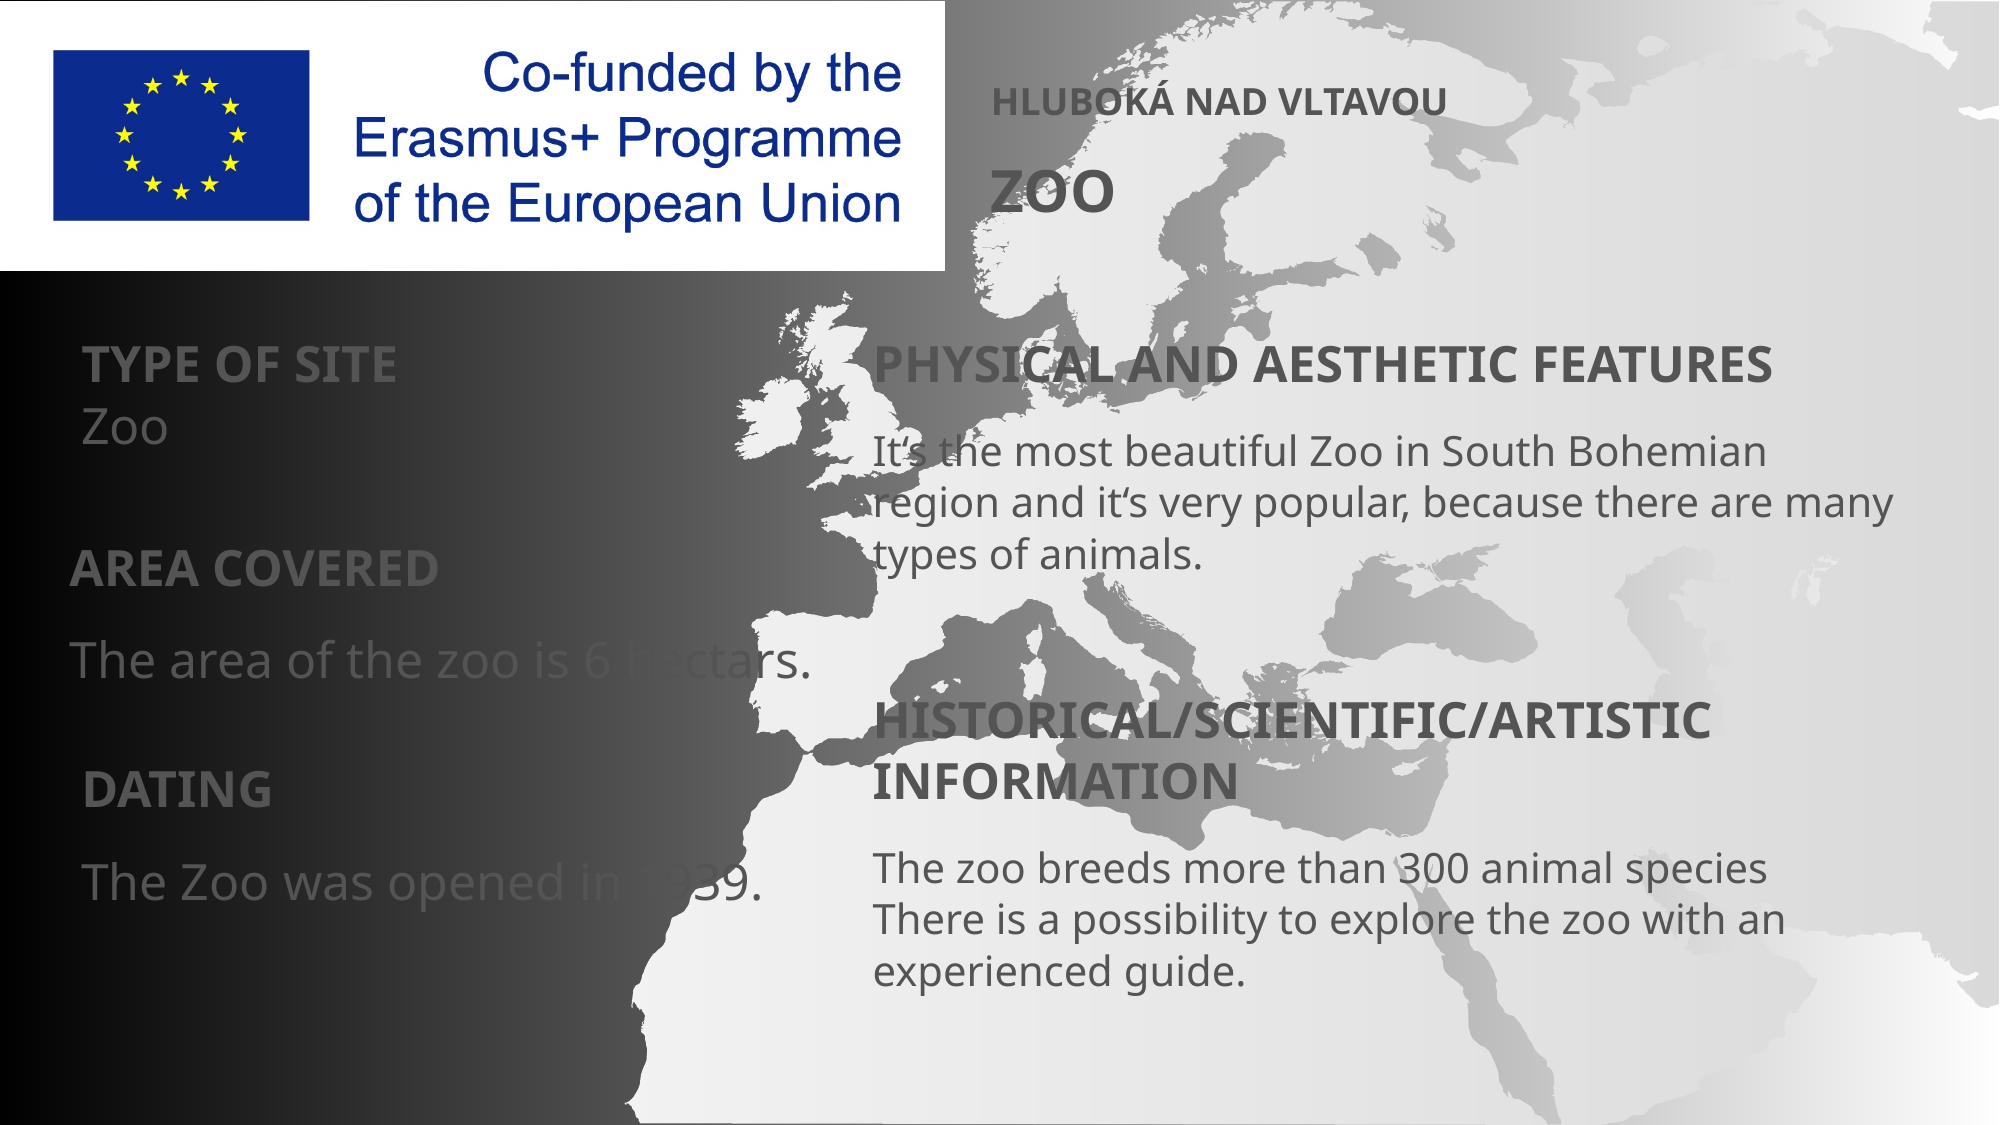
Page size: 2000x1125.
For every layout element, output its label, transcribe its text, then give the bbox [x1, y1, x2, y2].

picture [0, 1, 945, 271]
text_box PHYSICAL AND AESTHETIC FEATURES It‘s the most beautiful Zoo in South Bohemian region and it‘s very popular, because there are many types of animals. [857, 326, 1922, 681]
text_box AREA COVERED The area of the zoo is 6 hectars. [54, 530, 857, 699]
text_box DATING The Zoo was opened in 1939. [66, 751, 835, 1043]
text_box TYPE OF SITE Zoo [66, 326, 776, 464]
text_box HLUBOKÁ NAD VLTAVOU ZOO [976, 68, 1945, 237]
text_box HISTORICAL/SCIENTIFIC/ARTISTIC INFORMATION The zoo breeds more than 300 animal species There is a possibility to explore the zoo with an experienced guide. [857, 681, 1922, 1125]
